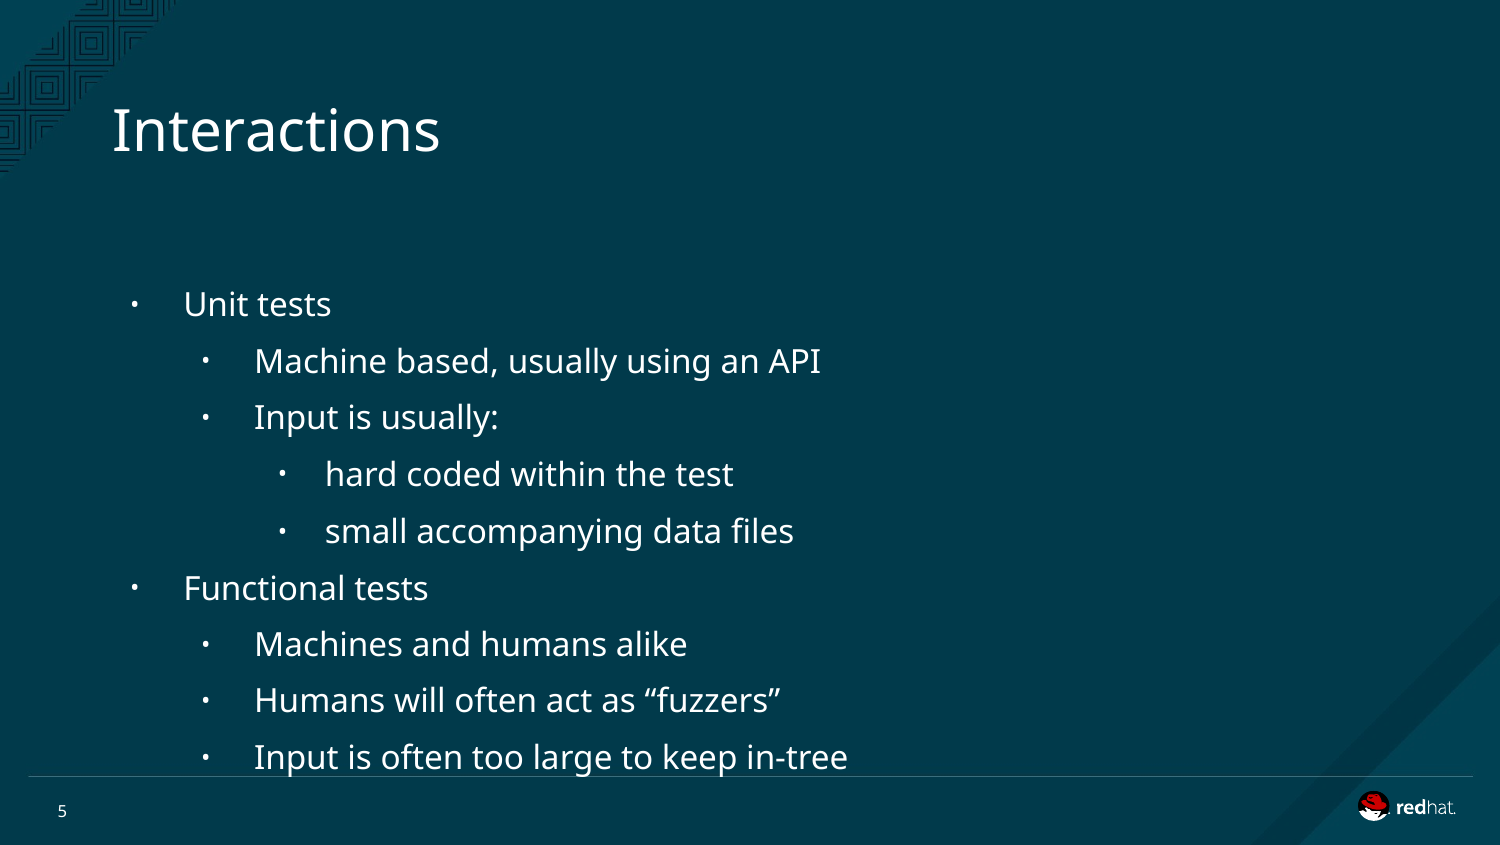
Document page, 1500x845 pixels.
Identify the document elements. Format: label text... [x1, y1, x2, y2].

list Unit tests Machine based, usually using an API Input is usually: hard coded within the test small accompanying data files Functional tests Machines and humans alike Humans will often act as “fuzzers” Input is often too large to keep in-tree [112, 281, 1388, 772]
title Interactions [112, 0, 1388, 169]
picture [99, 38, 103, 49]
